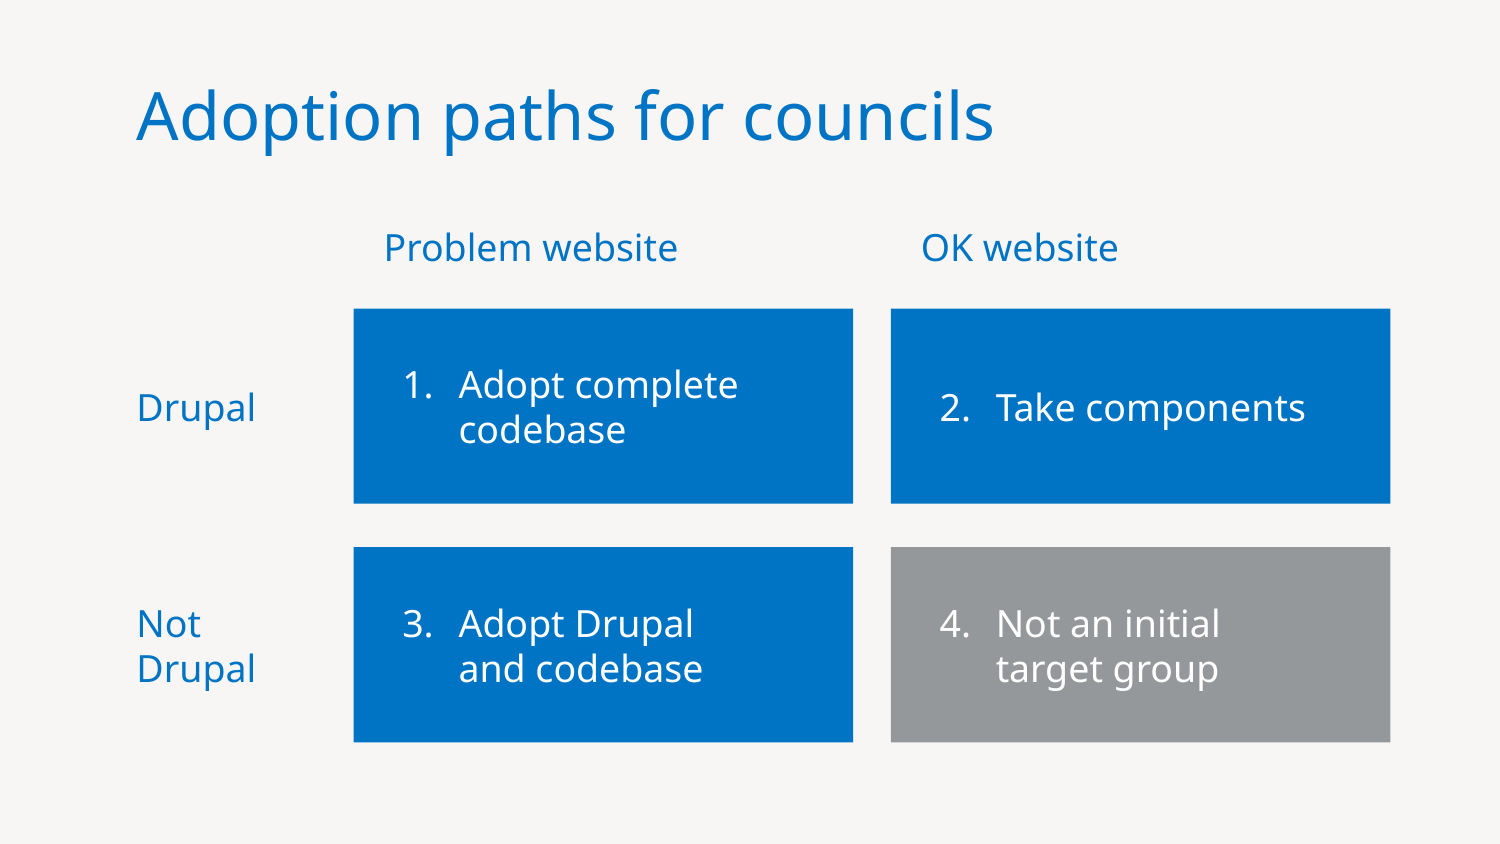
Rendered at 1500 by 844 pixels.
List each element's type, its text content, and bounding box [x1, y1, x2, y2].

list Problem website [353, 184, 854, 308]
list Not Drupal [121, 547, 349, 743]
list Take components [890, 308, 1391, 504]
list Drupal [121, 308, 349, 504]
list OK website [890, 184, 1391, 308]
list Adopt complete codebase [353, 308, 854, 504]
list Adopt Drupal and codebase [353, 547, 854, 743]
list Adoption paths for councils [121, 58, 1371, 172]
list Not an initial target group [890, 547, 1391, 743]
